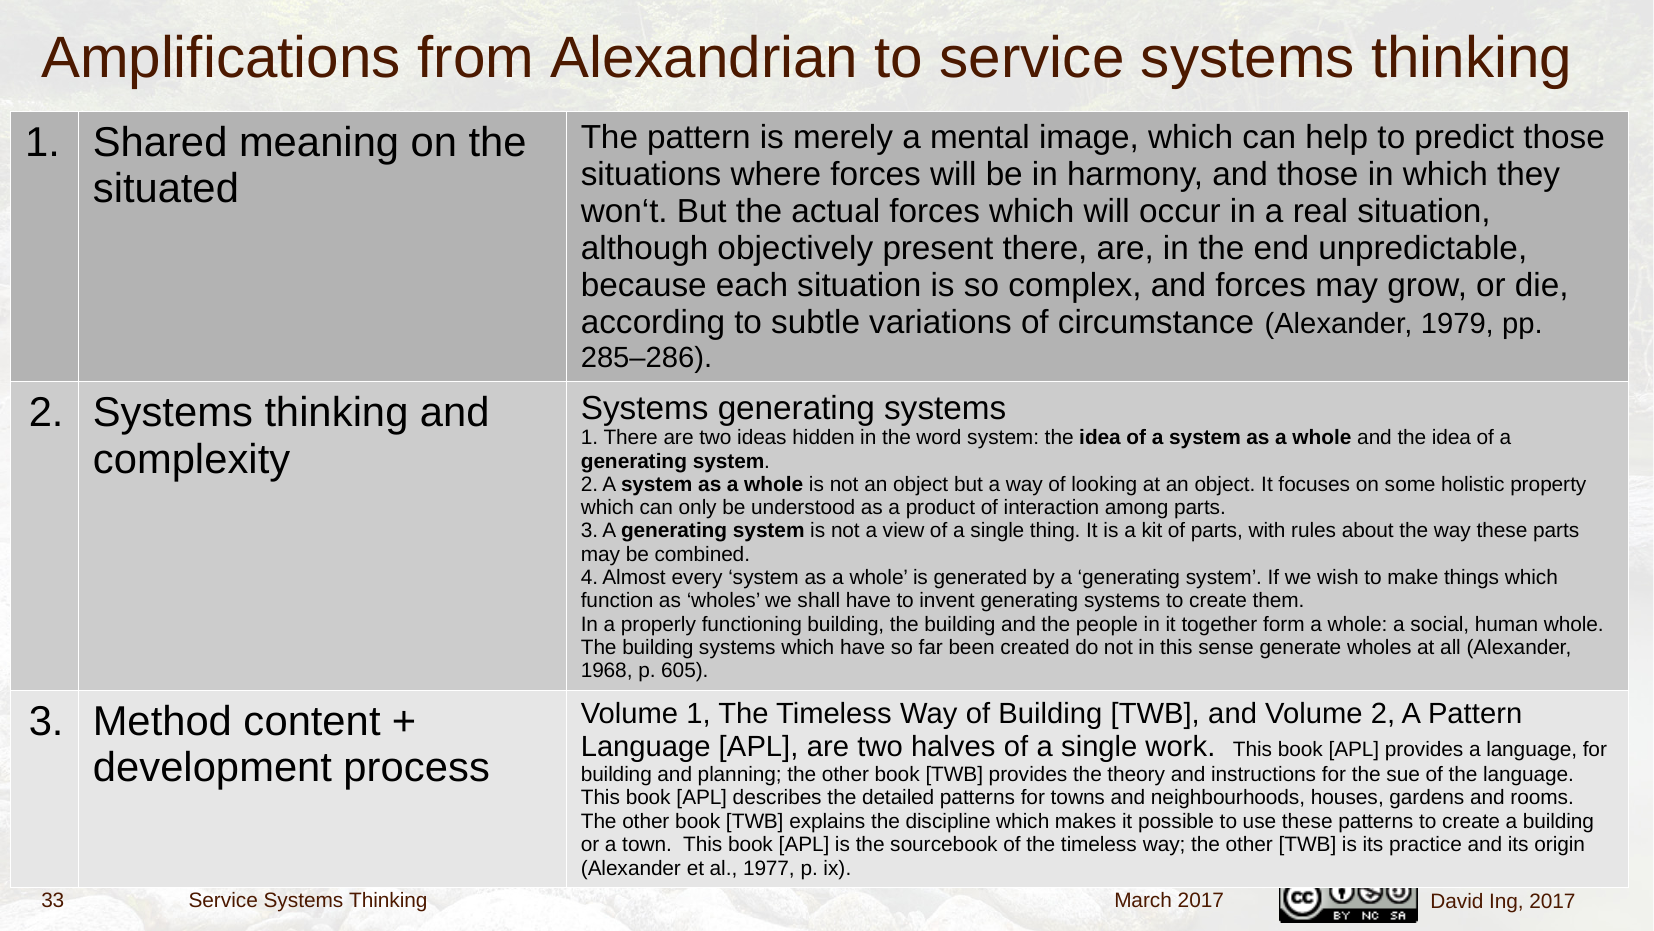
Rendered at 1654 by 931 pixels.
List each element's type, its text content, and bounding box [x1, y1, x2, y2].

table_cell Systems generating systems 1. There are two ideas hidden in the word system: the idea of a system as a whole and the idea of a generating system. 2. A system as a whole is not an object but a way of looking at an object. It focuses on some holistic property which can only be understood as a product of interaction among parts. 3. A generating system is not a view of a single thing. It is a kit of parts, with rules about the way these parts may be combined. 4. Almost every ‘system as a whole’ is generated by a ‘generating system’. If we wish to make things which function as ‘wholes’ we shall have to invent generating systems to create them. In a properly functioning building, the building and the people in it together form a whole: a social, human whole. The building systems which have so far been created do not in this sense generate wholes at all (Alexander, 1968, p. 605). [567, 382, 1628, 690]
table_cell 3. [11, 691, 78, 887]
table_header Shared meaning on the situated [79, 112, 566, 381]
table_header 1. [11, 112, 78, 381]
picture [0, 0, 1654, 931]
table_cell Systems thinking and complexity [79, 382, 566, 690]
table_cell 2. [11, 382, 78, 690]
table_cell Volume 1, The Timeless Way of Building [TWB], and Volume 2, A Pattern Language [APL], are two halves of a single work. This book [APL] provides a language, for building and planning; the other book [TWB] provides the theory and instructions for the sue of the language. This book [APL] describes the detailed patterns for towns and neighbourhoods, houses, gardens and rooms. The other book [TWB] explains the discipline which makes it possible to use these patterns to create a building or a town. This book [APL] is the sourcebook of the timeless way; the other [TWB] is its practice and its origin (Alexander et al., 1977, p. ix). [567, 691, 1628, 887]
table_cell Method content + development process [79, 691, 566, 887]
title Amplifications from Alexandrian to service systems thinking [41, 30, 1613, 111]
table_header The pattern is merely a mental image, which can help to predict those situations where forces will be in harmony, and those in which they won‘t. But the actual forces which will occur in a real situation, although objectively present there, are, in the end unpredictable, because each situation is so complex, and forces may grow, or die, according to subtle variations of circumstance (Alexander, 1979, pp. 285–286). [567, 112, 1628, 381]
